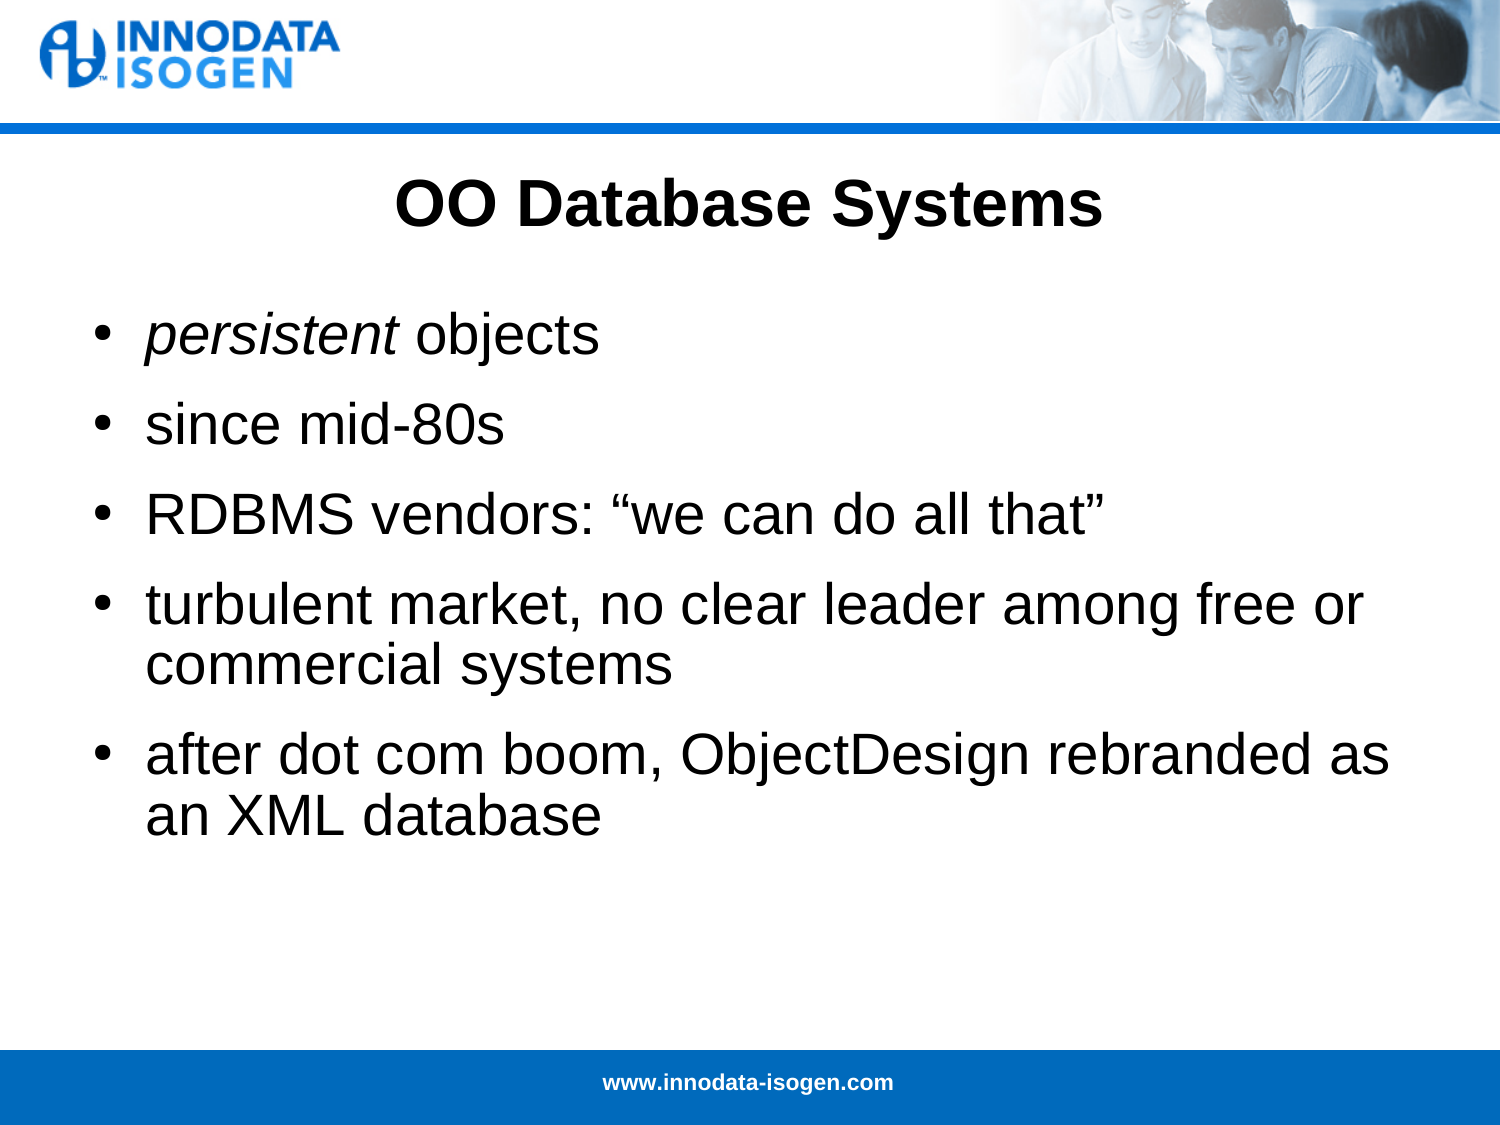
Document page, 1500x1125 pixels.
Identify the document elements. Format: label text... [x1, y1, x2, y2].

title OO Database Systems [75, 111, 1426, 300]
picture [0, 0, 1500, 121]
picture [1426, 123, 1500, 134]
picture [0, 123, 75, 134]
list persistent objects since mid-80s RDBMS vendors: “we can do all that” turbulent market, no clear leader among free or commercial systems after dot com boom, ObjectDesign rebranded as an XML database [74, 306, 1425, 1006]
